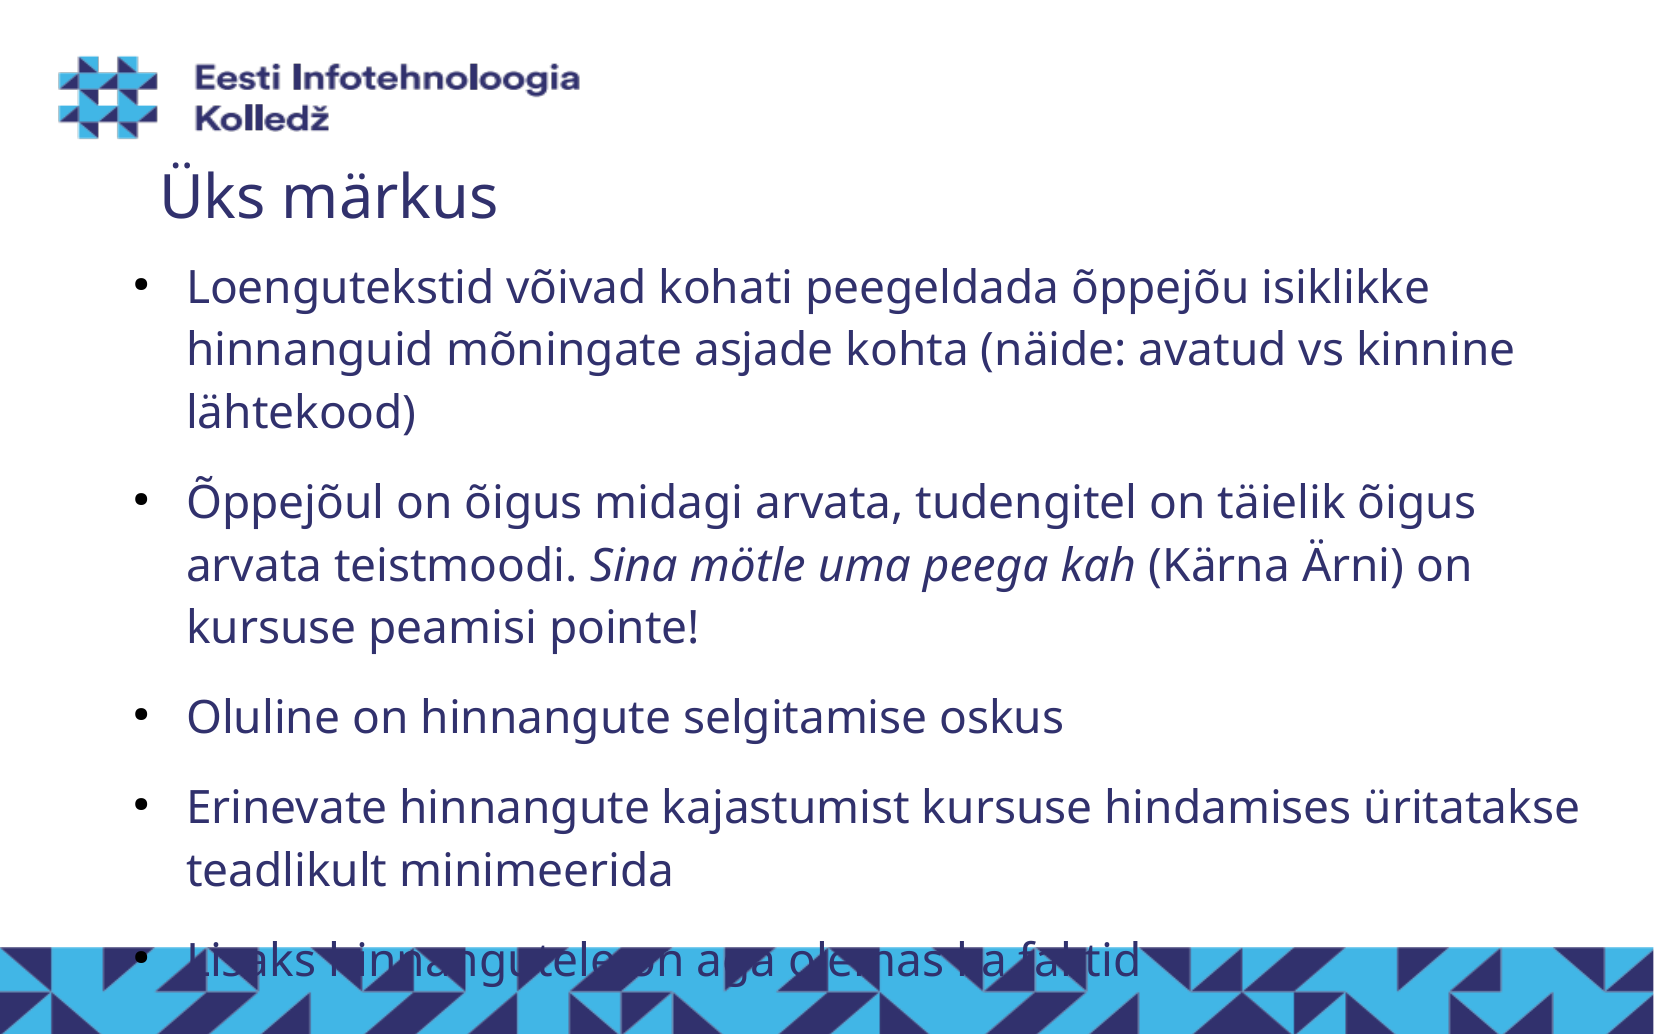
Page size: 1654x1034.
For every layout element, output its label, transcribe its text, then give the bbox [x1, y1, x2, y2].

list Loengutekstid võivad kohati peegeldada õppejõu isiklikke hinnanguid mõningate asjade kohta (näide: avatud vs kinnine lähtekood) Õppejõul on õigus midagi arvata, tudengitel on täielik õigus arvata teistmoodi. Sina mötle uma peega kah (Kärna Ärni) on kursuse peamisi pointe! Oluline on hinnangute selgitamise oskus Erinevate hinnangute kajastumist kursuse hindamises üritatakse teadlikult minimeerida Lisaks hinnangutele on aga olemas ka faktid [115, 253, 1589, 1013]
title Üks märkus [159, 108, 1296, 253]
